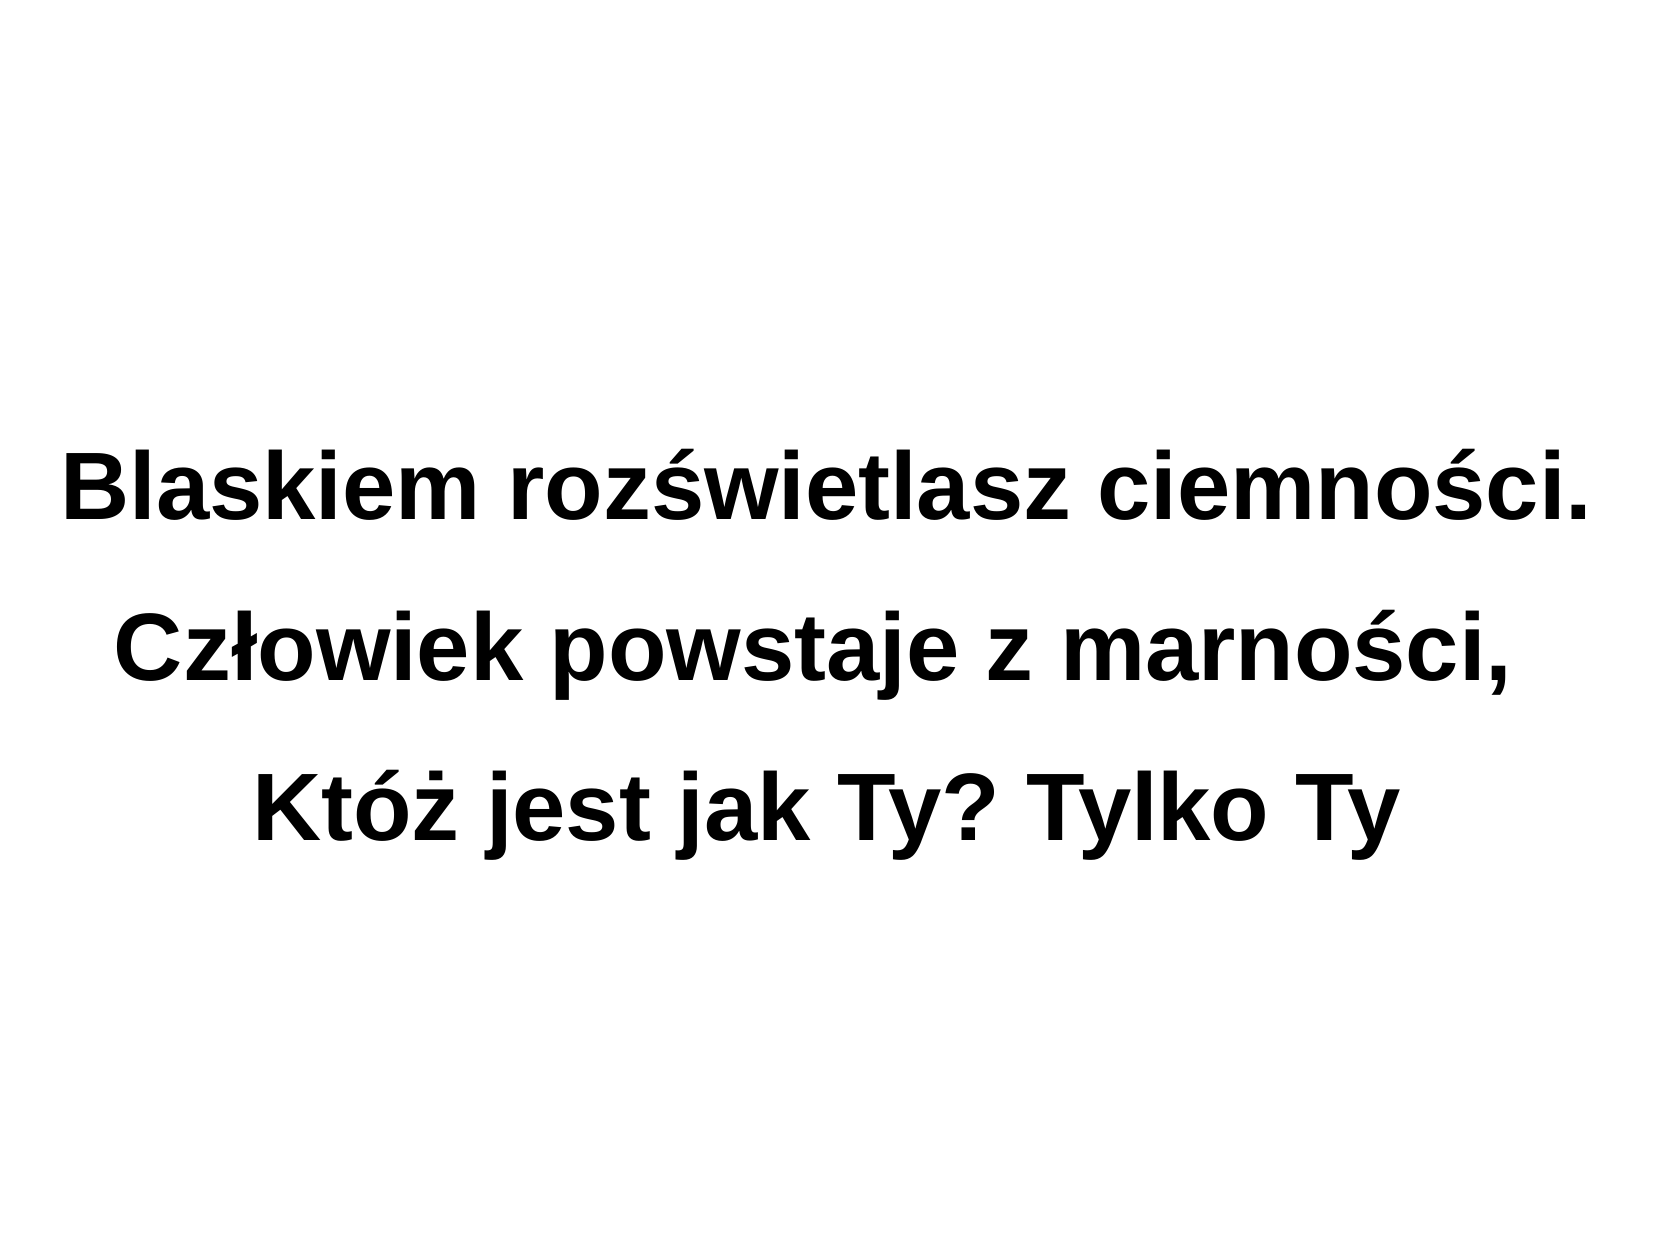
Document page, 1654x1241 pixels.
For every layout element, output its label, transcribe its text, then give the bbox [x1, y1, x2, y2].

subtitle Blaskiem rozświetlasz ciemności. Człowiek powstaje z marności, Któż jest jak Ty? Tylko Ty [0, 0, 1654, 1241]
